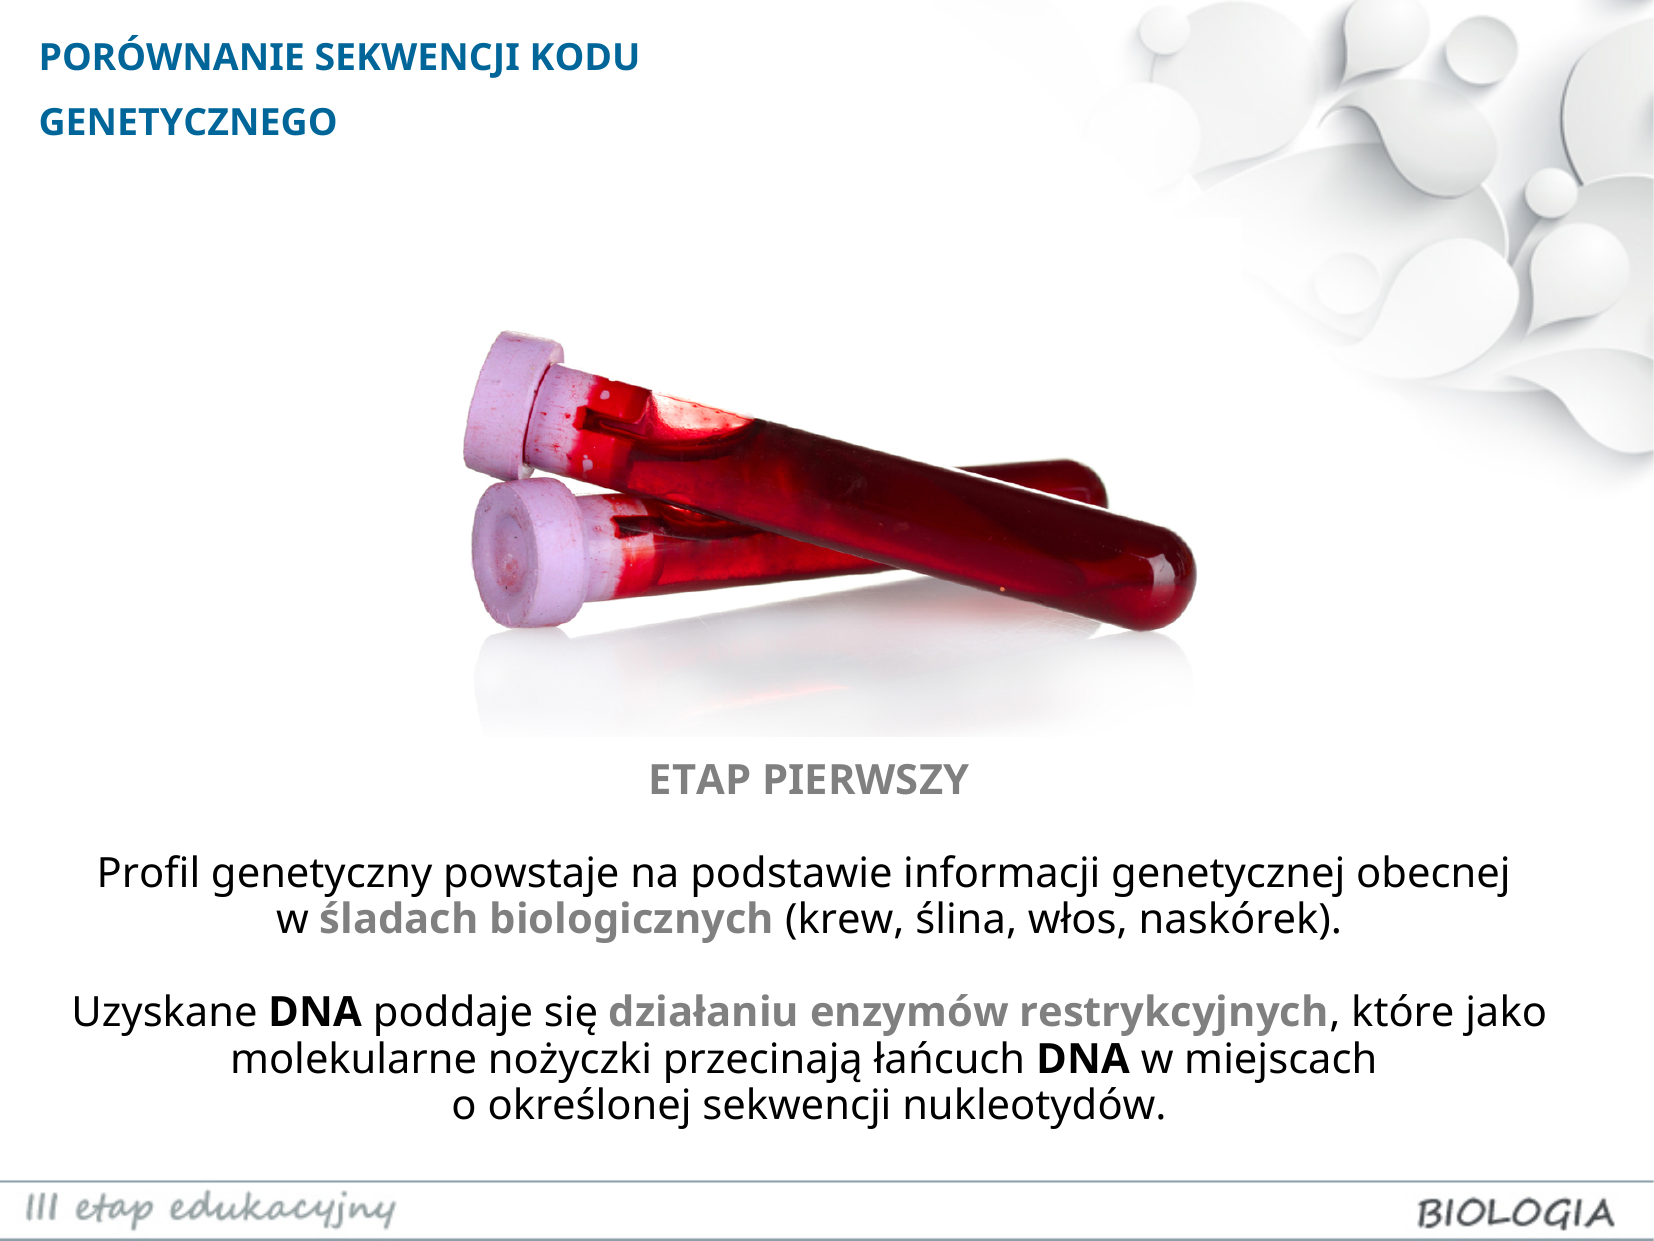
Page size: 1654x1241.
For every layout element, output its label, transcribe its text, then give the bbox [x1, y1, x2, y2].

text_box ETAP PIERWSZY Profil genetyczny powstaje na podstawie informacji genetycznej obecnej w śladach biologicznych (krew, ślina, włos, naskórek). Uzyskane DNA poddaje się działaniu enzymów restrykcyjnych, które jako molekularne nożyczki przecinają łańcuch DNA w miejscach o określonej sekwencji nukleotydów. [23, 750, 1595, 1158]
text_box PORÓWNANIE SEKWENCJI KODU GENETYCZNEGO [23, 29, 1276, 152]
picture [0, 0, 1654, 1241]
